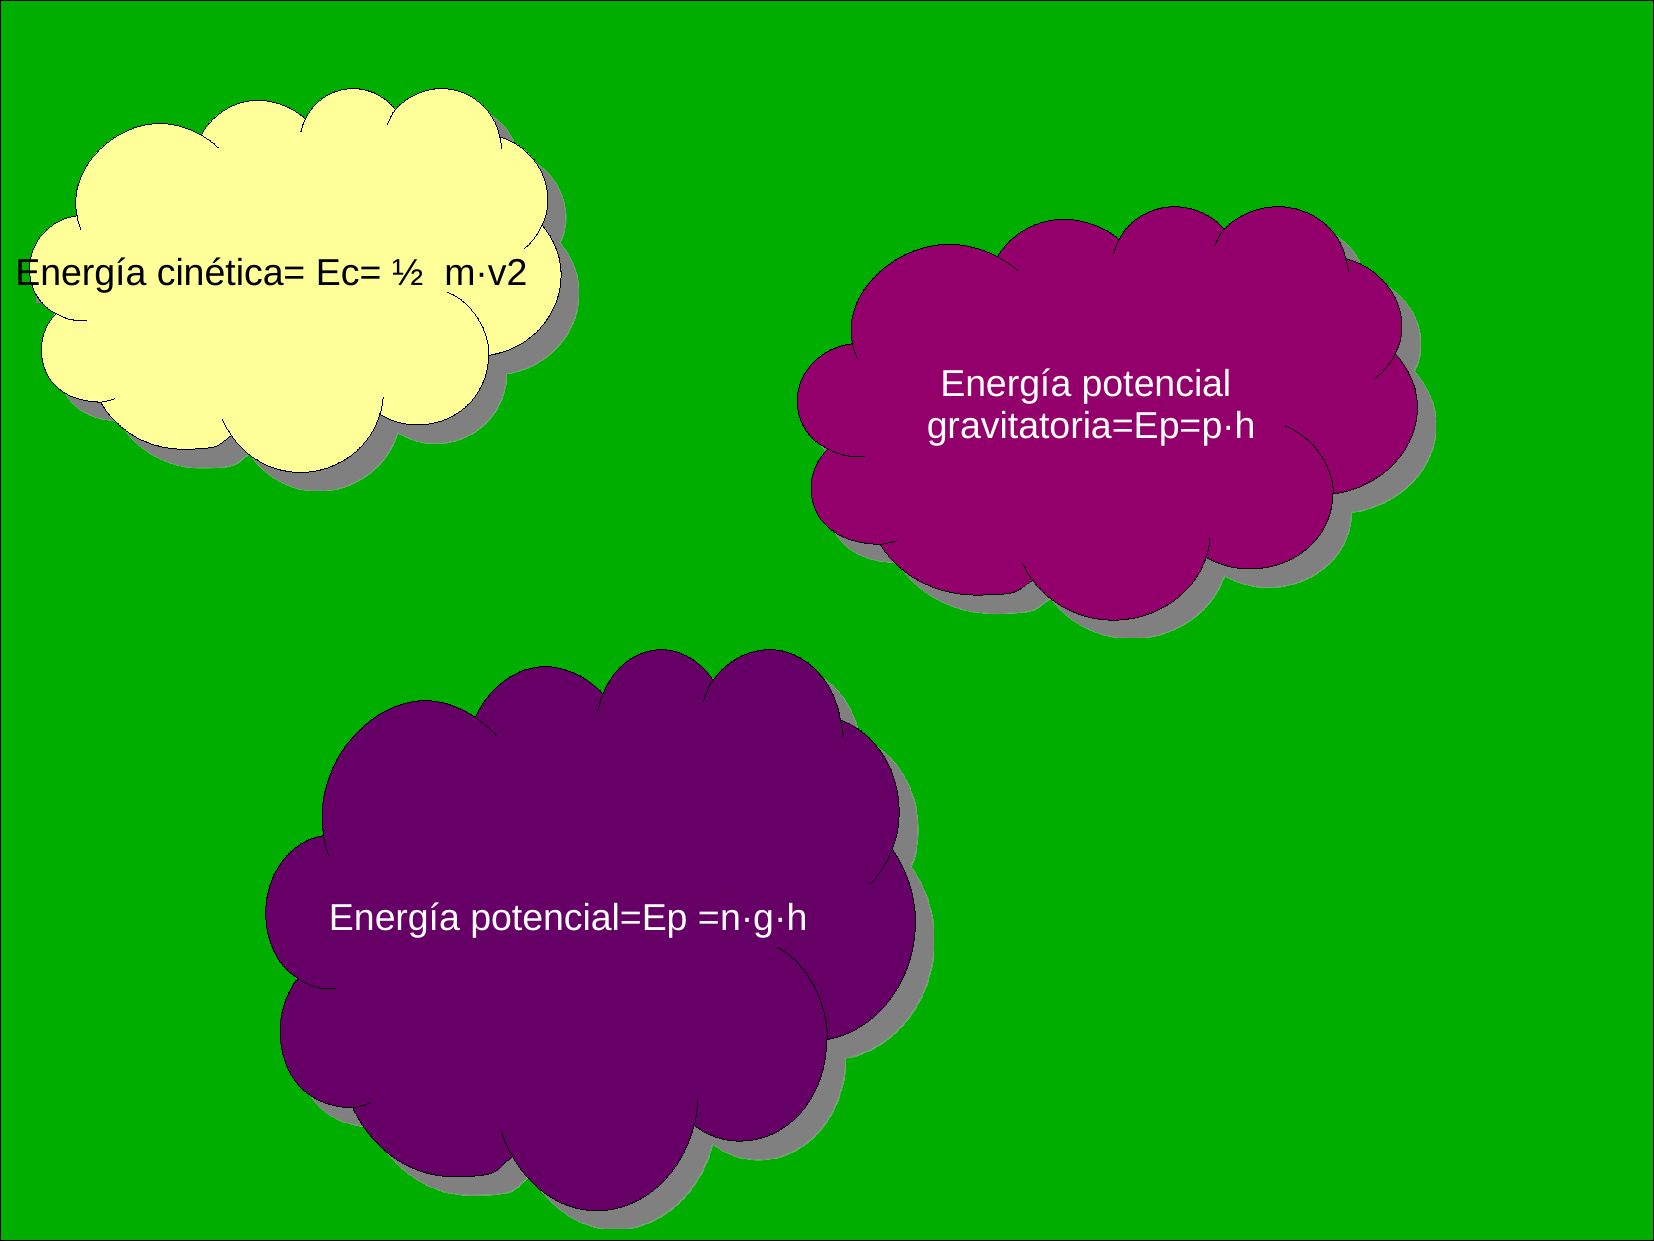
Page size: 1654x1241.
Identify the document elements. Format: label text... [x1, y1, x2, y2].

text_box Energía potencial=Ep =n·g·h [265, 649, 916, 1211]
text_box Energía cinética= Ec= ½ m·v2 [29, 88, 562, 473]
text_box [0, 0, 1654, 1241]
text_box Energía potencial gravitatoria=Ep=p·h [797, 206, 1418, 621]
